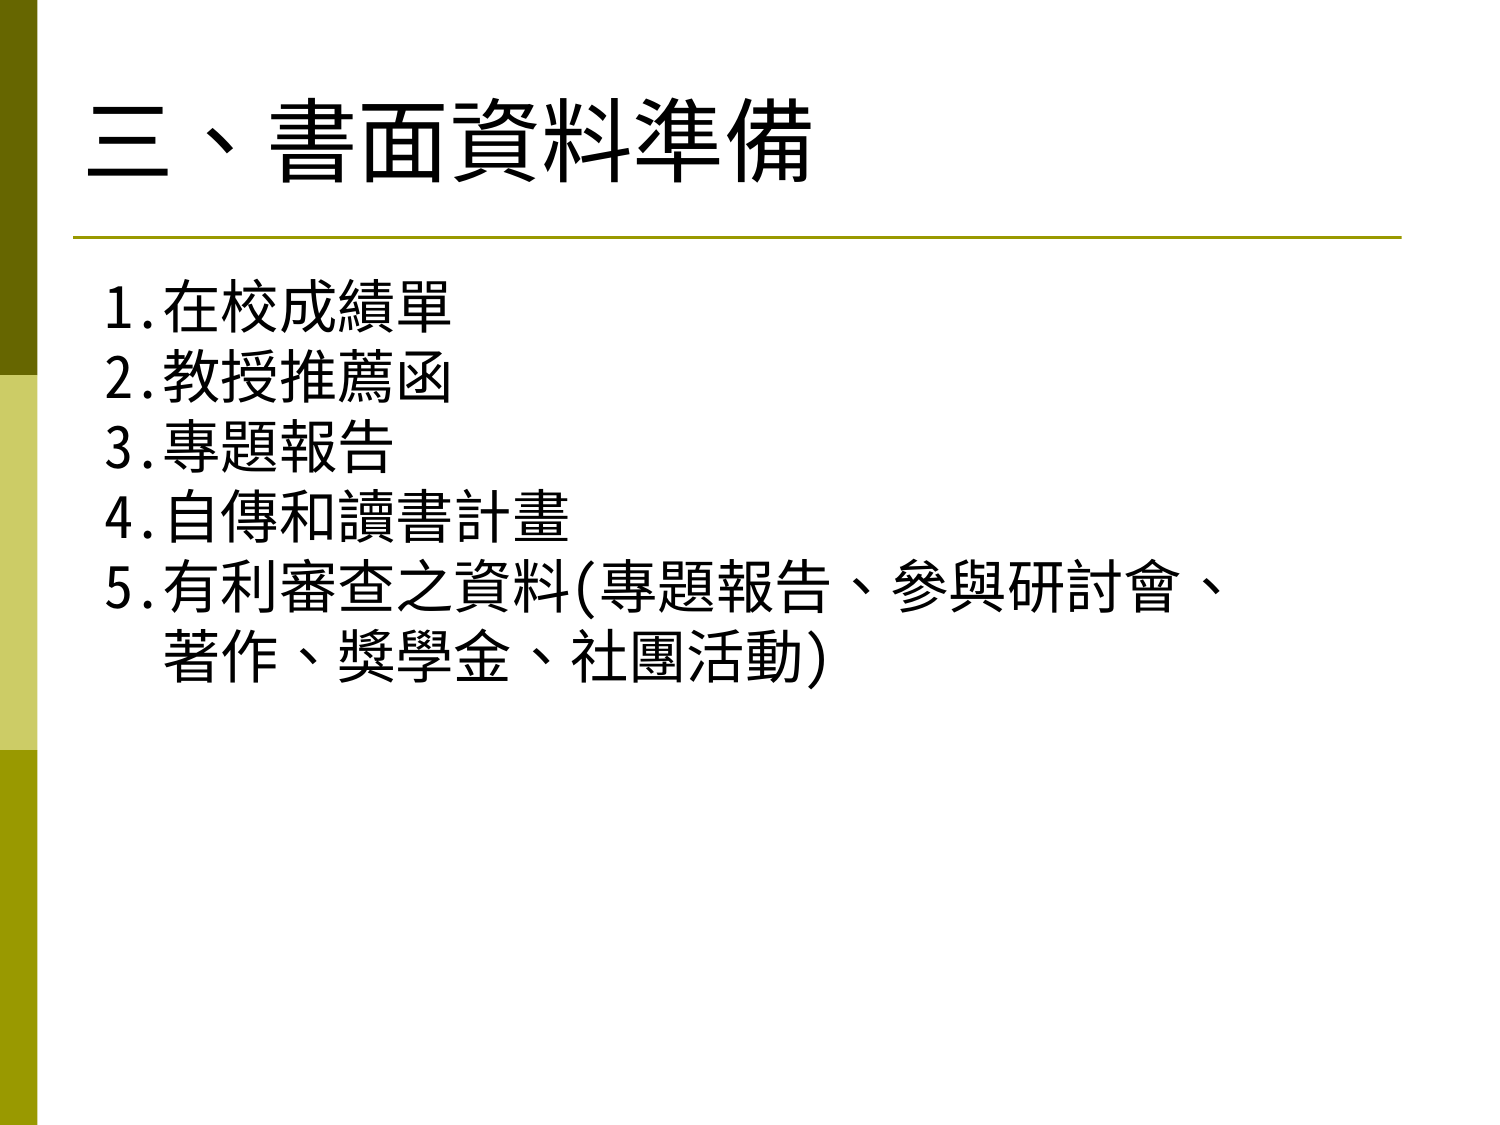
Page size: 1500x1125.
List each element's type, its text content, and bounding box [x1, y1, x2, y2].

text_box 三、書面資料準備 [74, 45, 1300, 233]
text_box 1.在校成績單 2.教授推薦函 3.專題報告 4.自傳和讀書計畫 5.有利審查之資料(專題報告、參與研討會、 著作、獎學金、社團活動) [96, 255, 1249, 705]
